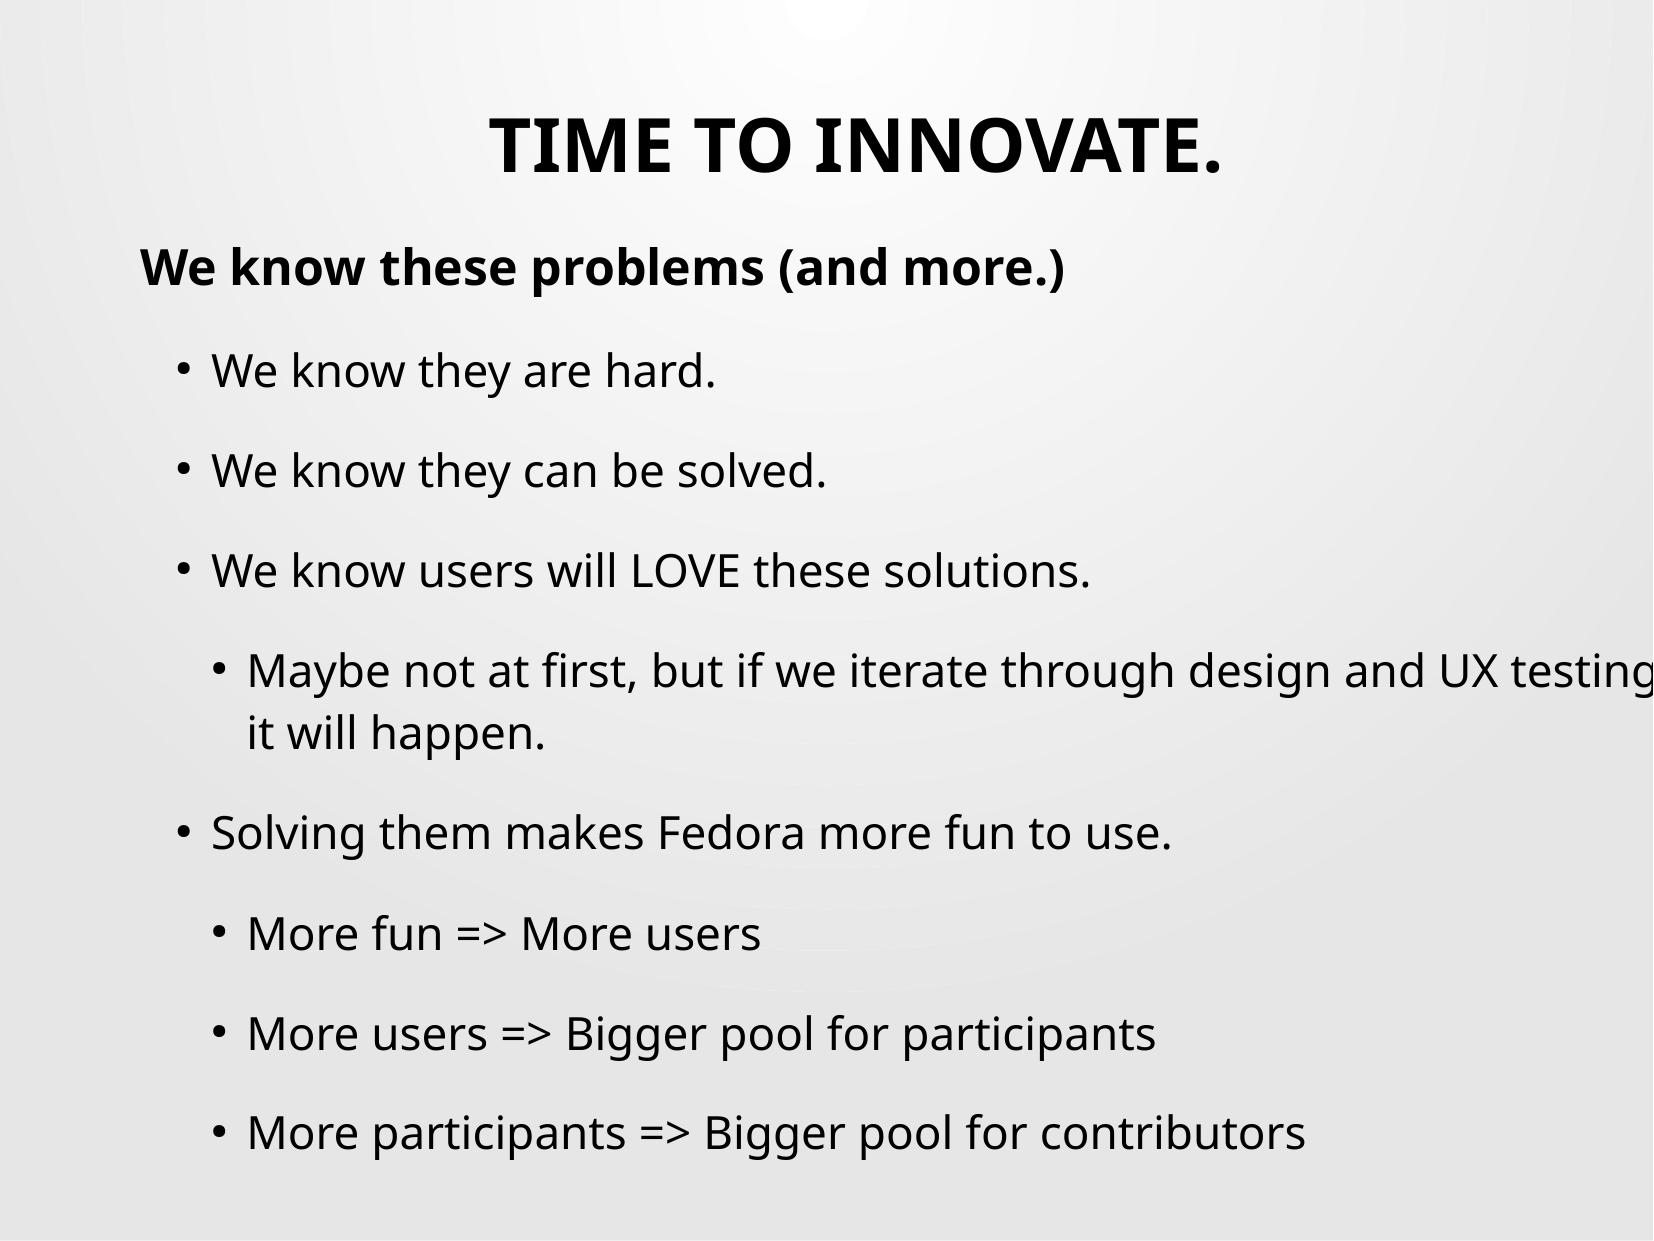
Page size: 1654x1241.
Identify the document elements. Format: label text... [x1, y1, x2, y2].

text_box We know these problems (and more.) We know they are hard. We know they can be solved. We know users will LOVE these solutions. Maybe not at first, but if we iterate through design and UX testing it will happen. Solving them makes Fedora more fun to use. More fun => More users More users => Bigger pool for participants More participants => Bigger pool for contributors [90, 225, 1605, 1216]
text_box TIME TO INNOVATE. [474, 84, 1231, 196]
